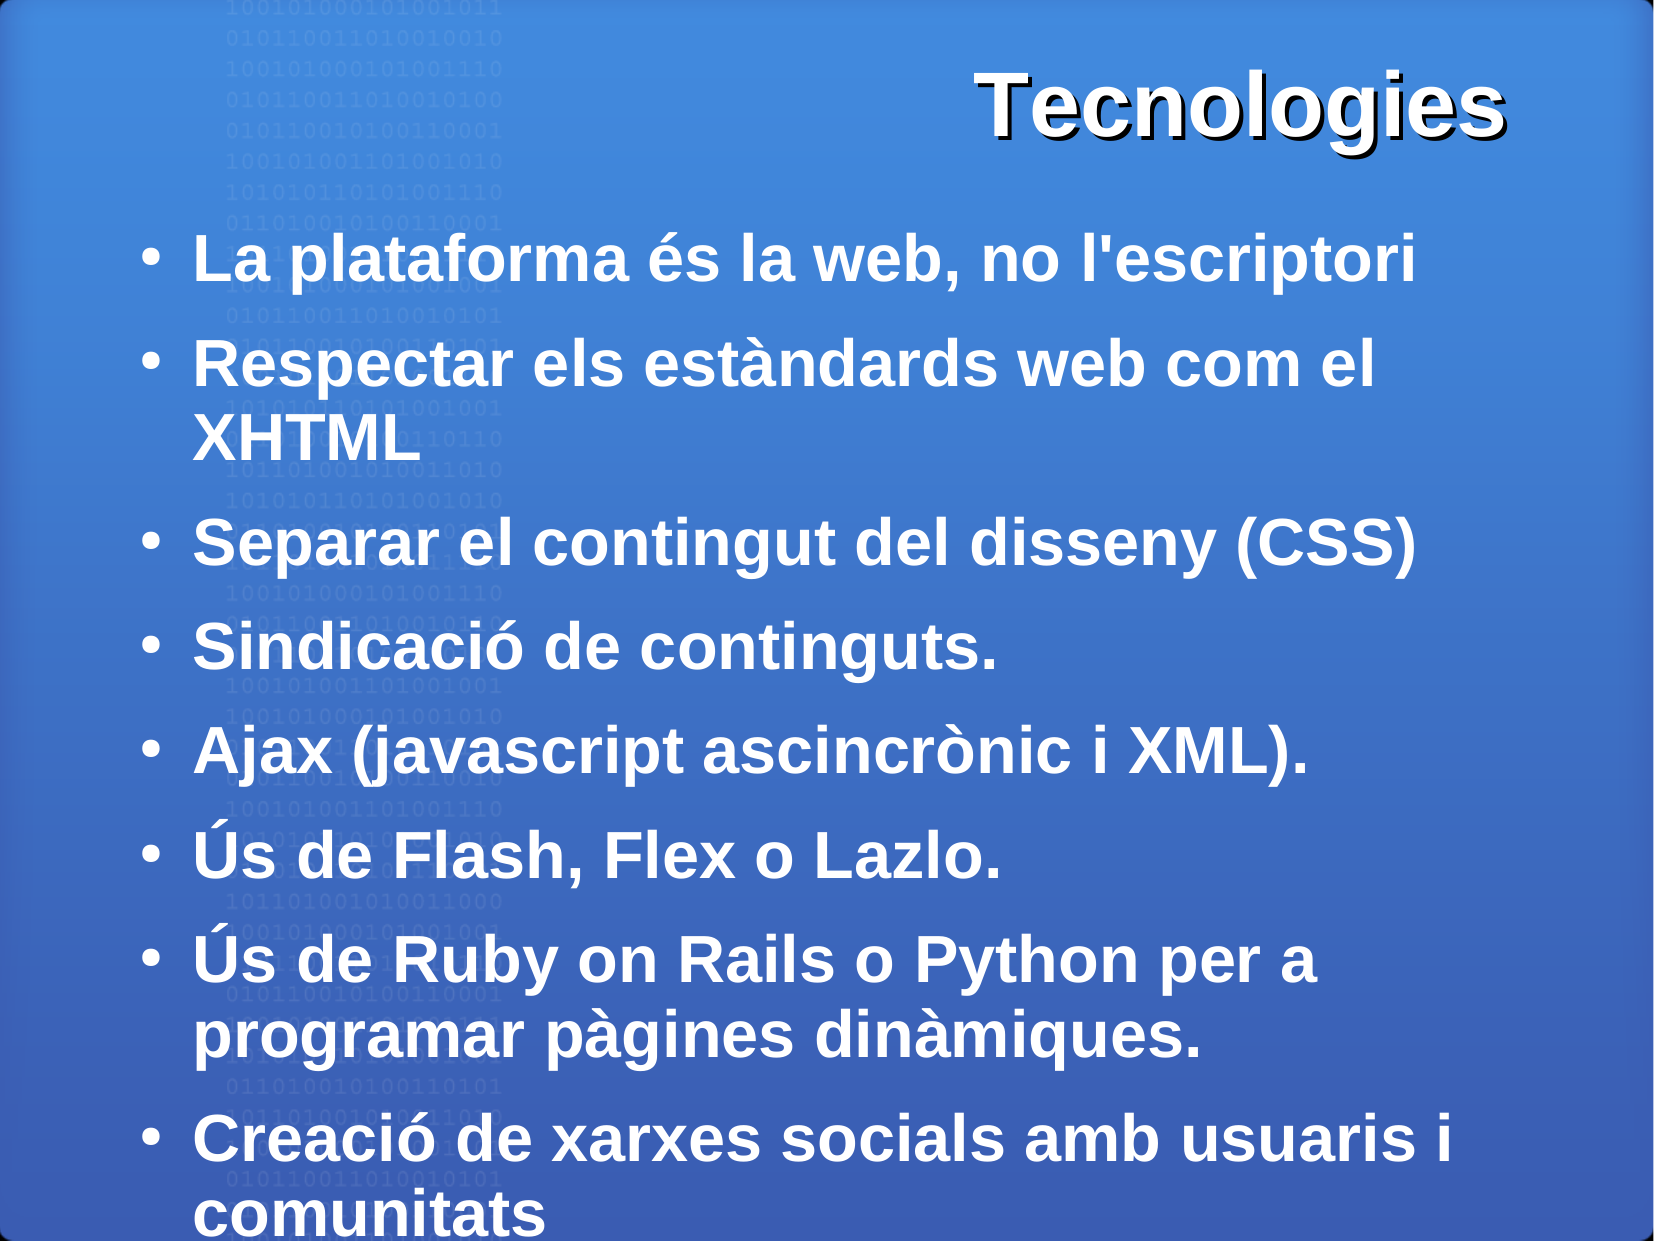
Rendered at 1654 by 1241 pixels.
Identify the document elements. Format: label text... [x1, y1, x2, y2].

picture [0, 0, 1654, 1241]
list La plataforma és la web, no l'escriptori Respectar els estàndards web com el XHTML Separar el contingut del disseny (CSS) Sindicació de continguts. Ajax (javascript ascincrònic i XML). Ús de Flash, Flex o Lazlo. Ús de Ruby on Rails o Python per a programar pàgines dinàmiques. Creació de xarxes socials amb usuaris i comunitats Control total dels usuaris al gestionar la seva informació Proveir de APIs o XML per que les aplicacions puguin interactuar amb d'altres Facilitar el posicionament amb URLs nets [121, 221, 1534, 1241]
title Tecnologies [854, 39, 1628, 170]
